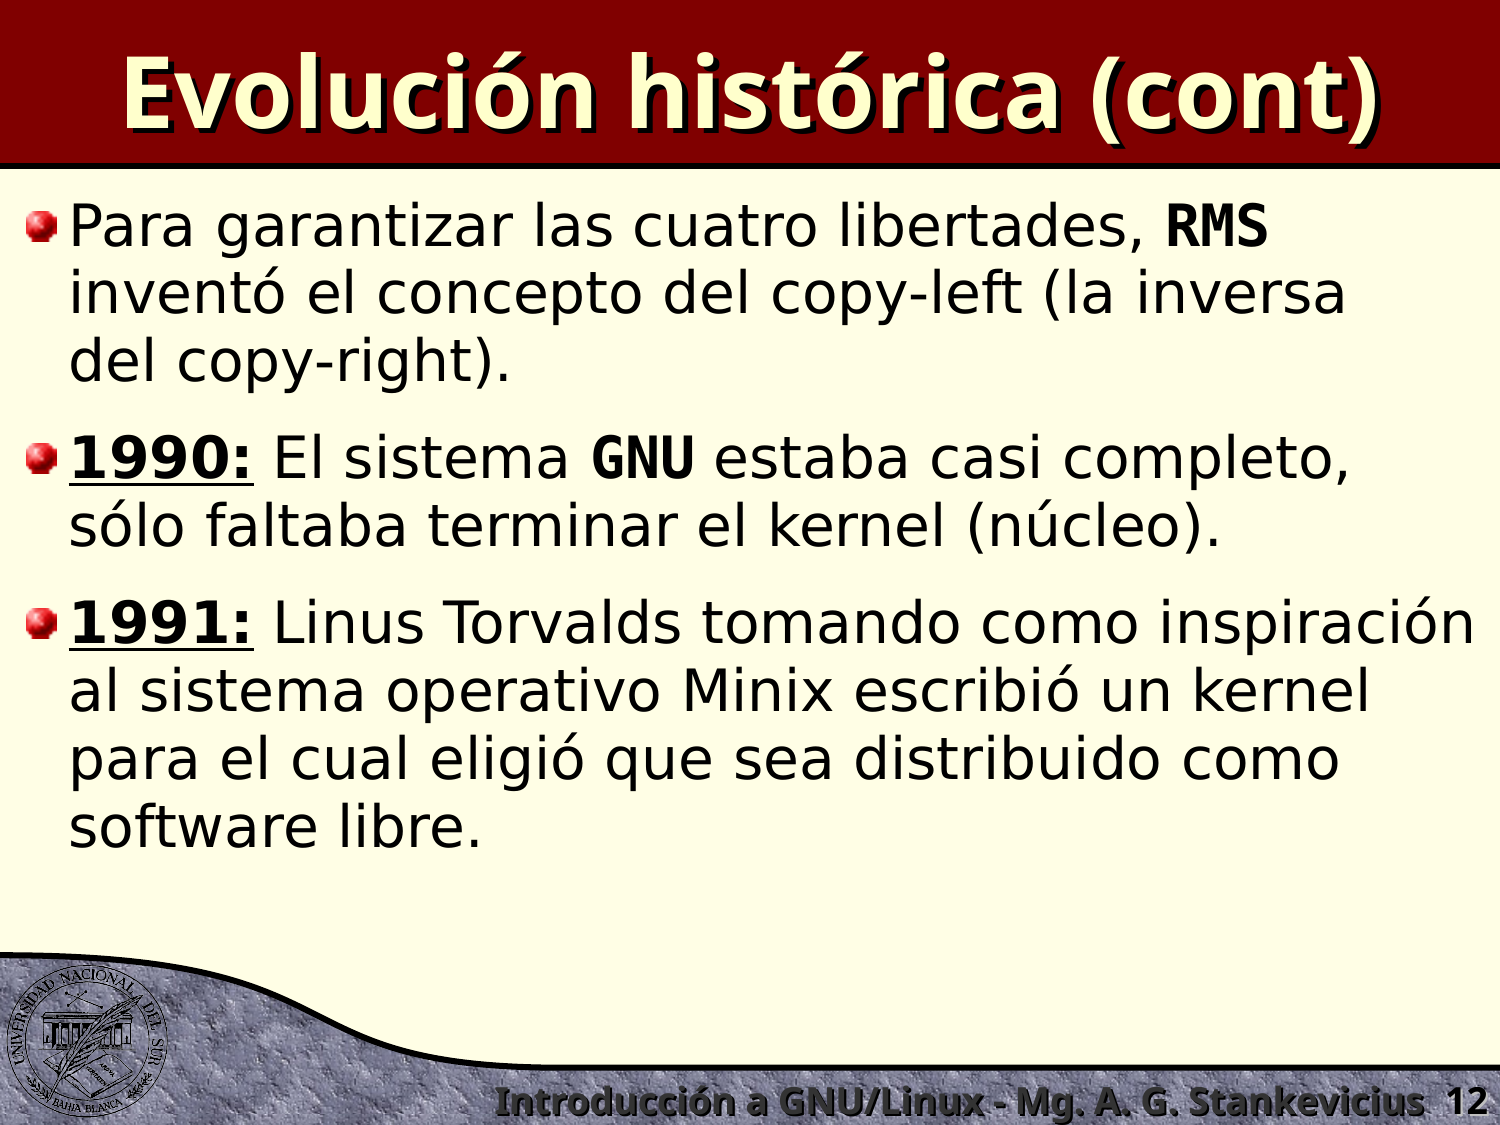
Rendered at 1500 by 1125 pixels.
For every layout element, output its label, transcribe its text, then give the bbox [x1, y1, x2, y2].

picture [0, 956, 1500, 1125]
list Para garantizar las cuatro libertades, RMS inventó el concepto del copy-left (la inversa del copy-right). 1990: El sistema GNU estaba casi completo, sólo faltaba terminar el kernel (núcleo). 1991: Linus Torvalds tomando como inspiración al sistema operativo Minix escribió un kernel para el cual eligió que sea distribuido como software libre. [11, 192, 1486, 935]
picture [1059, 1100, 1065, 1110]
title Evolución histórica (cont) [15, 12, 1485, 153]
